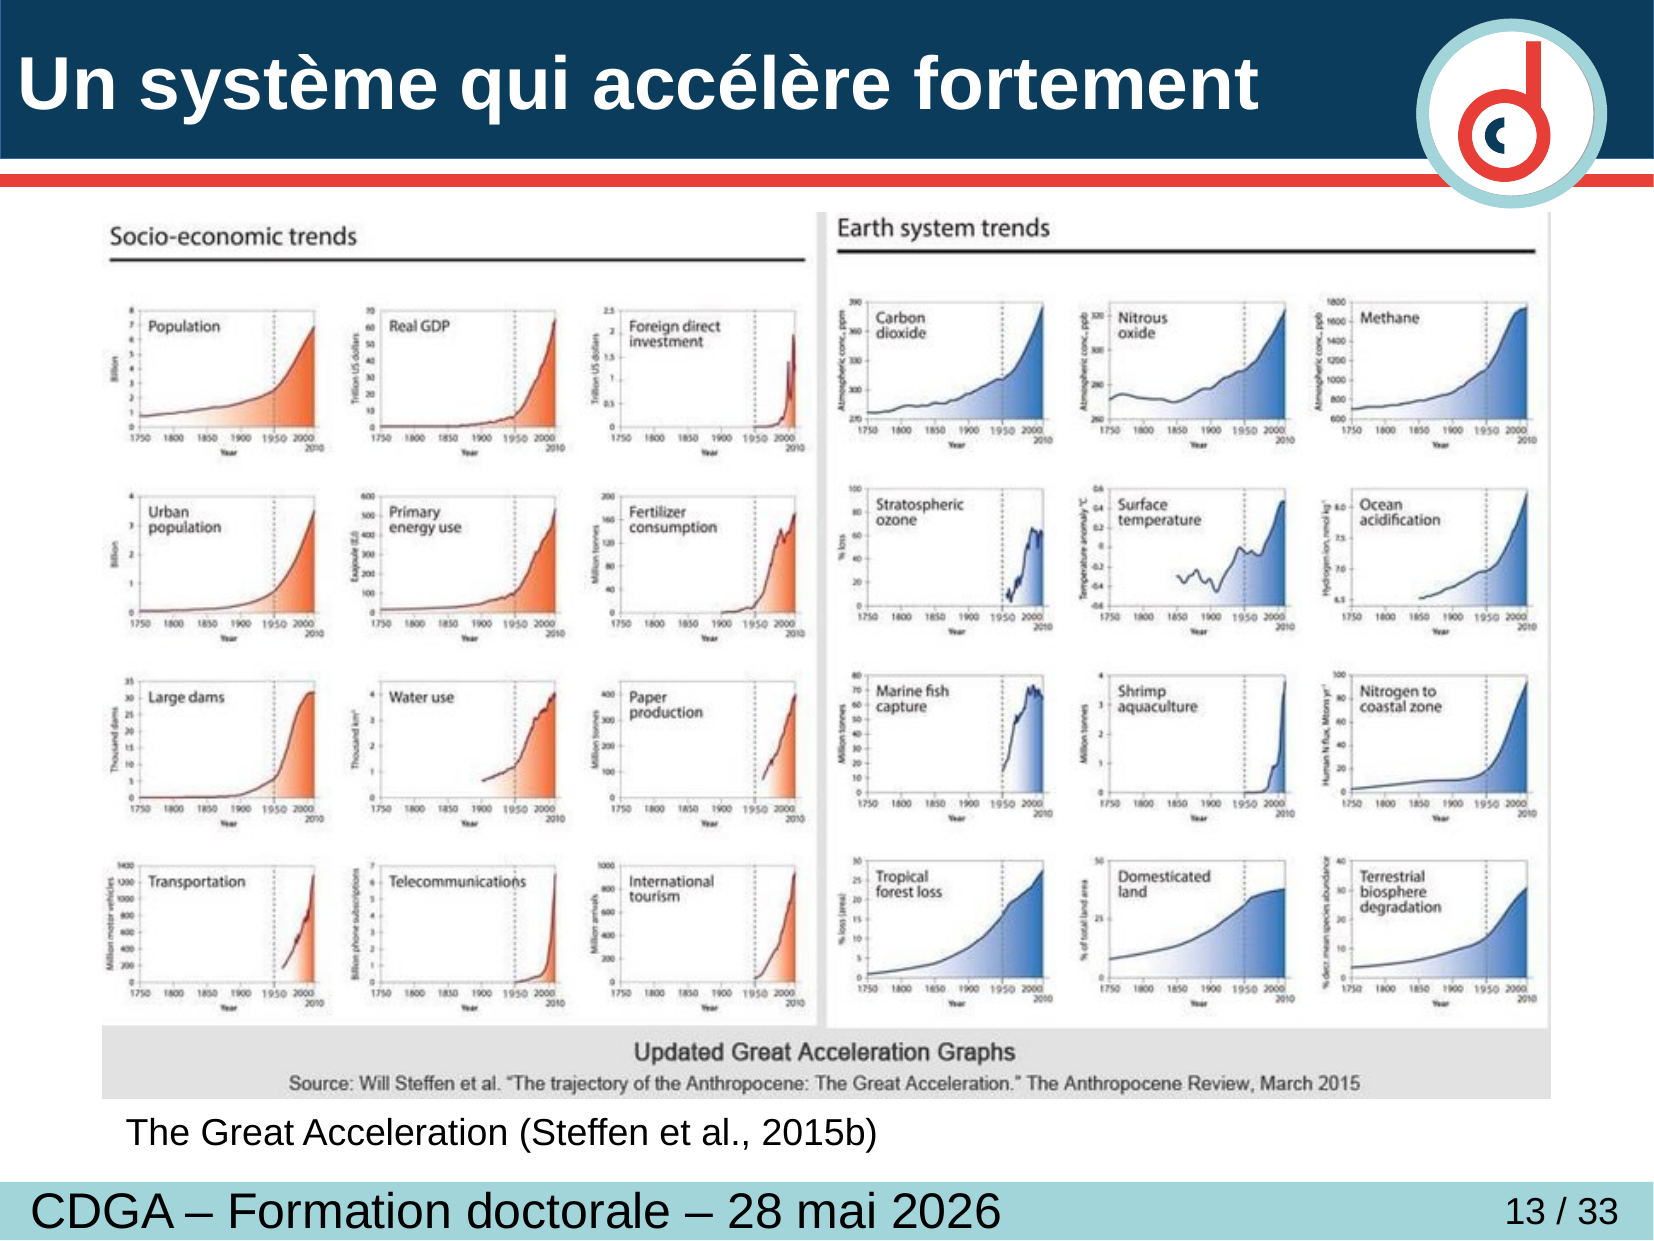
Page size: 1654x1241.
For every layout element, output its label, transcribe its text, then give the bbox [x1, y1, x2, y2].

text_box The Great Acceleration (Steffen et al., 2015b) [100, 1104, 898, 1162]
picture [102, 212, 1551, 1099]
title Un système qui accélère fortement [17, 11, 1412, 159]
